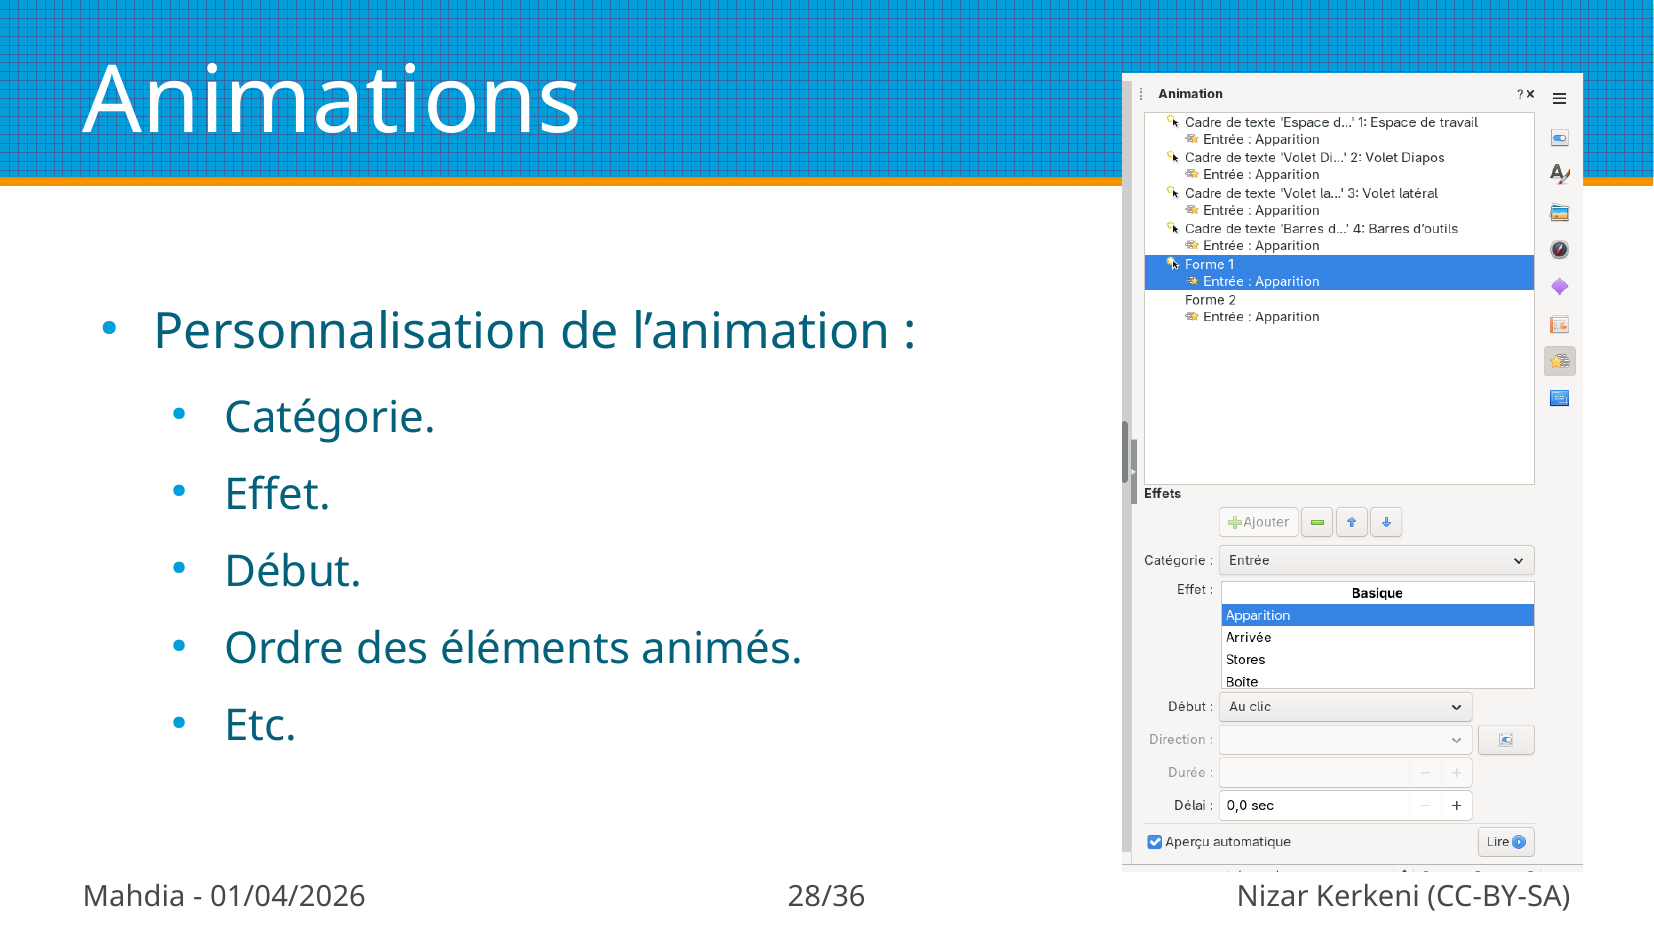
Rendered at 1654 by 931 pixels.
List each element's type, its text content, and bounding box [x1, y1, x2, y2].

picture [1122, 74, 1584, 872]
title Animations [82, 14, 1571, 178]
list Personnalisation de l’animation : Catégorie. Effet. Début. Ordre des éléments animés. Etc. [82, 236, 1122, 813]
